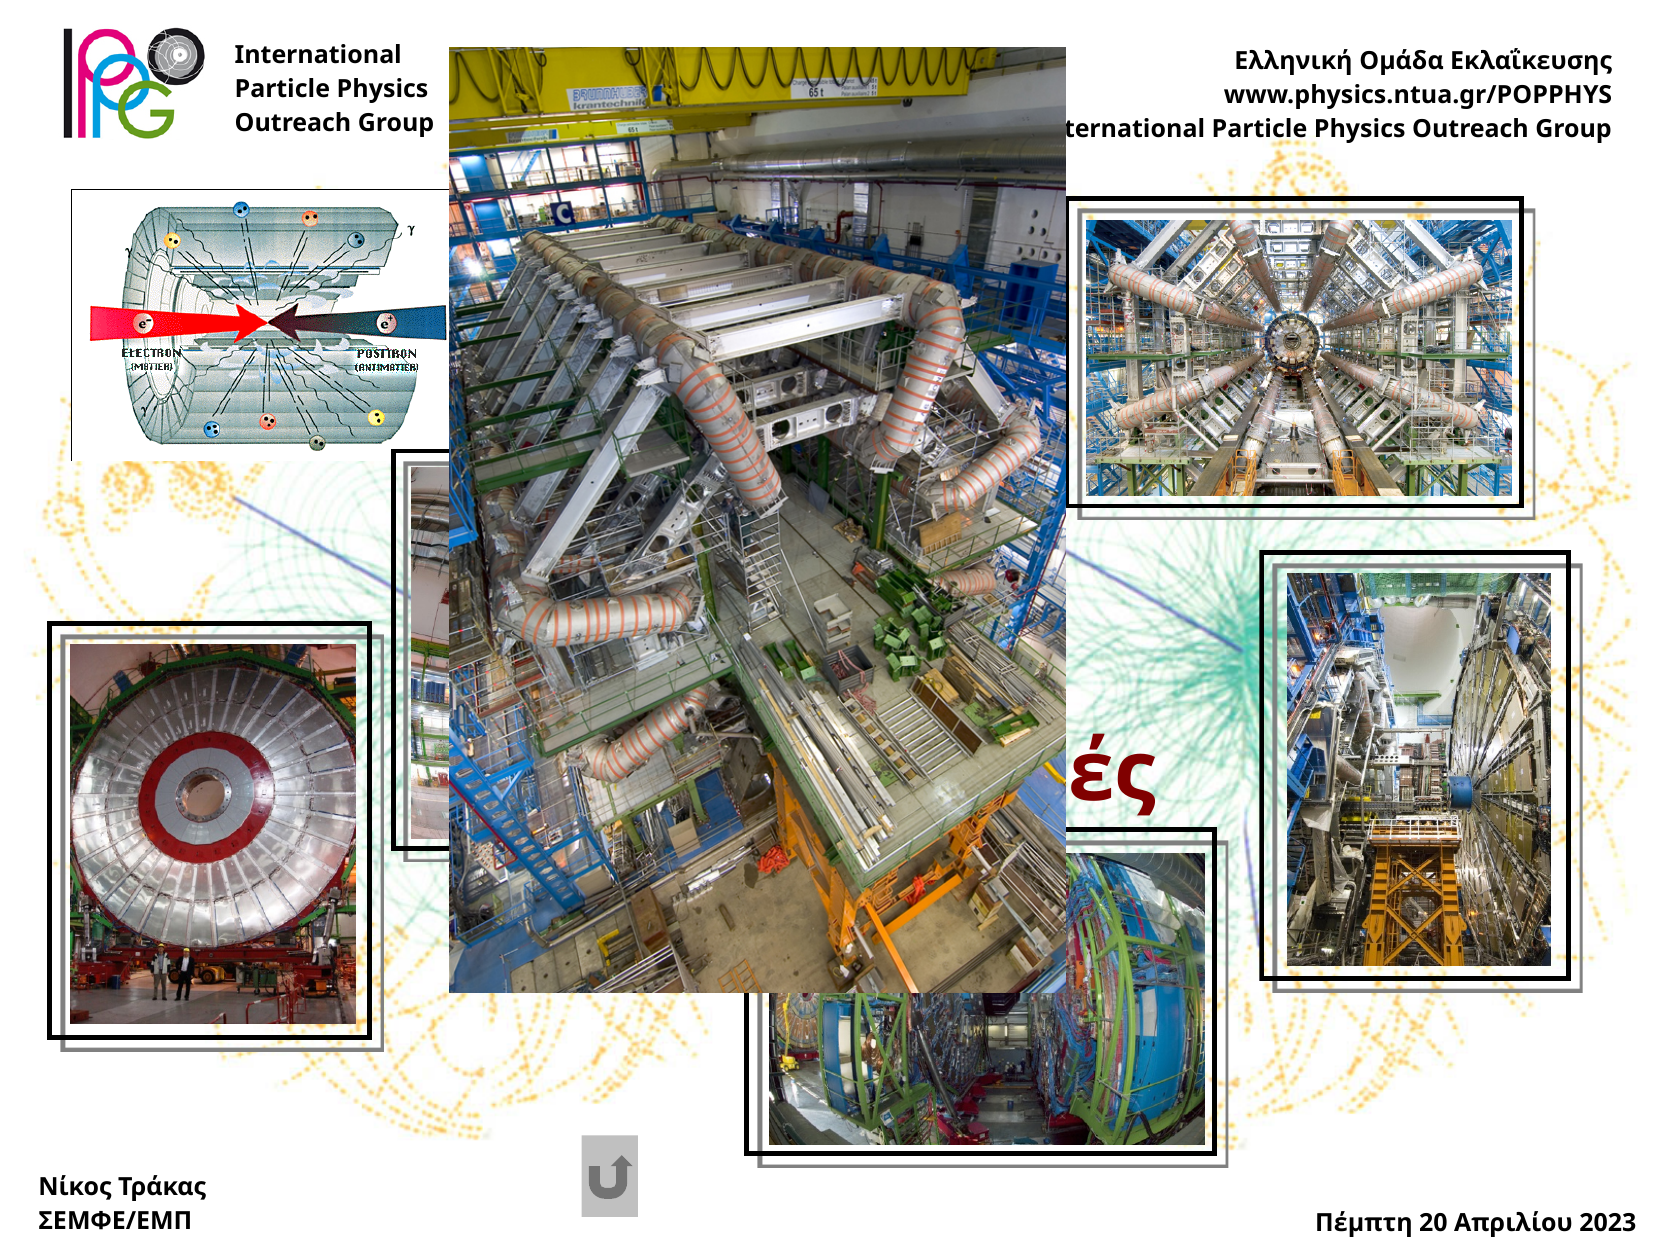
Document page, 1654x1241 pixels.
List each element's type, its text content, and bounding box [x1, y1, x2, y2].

picture [0, 5, 1654, 1241]
text_box ... ανιχνευτές [1066, 590, 1252, 706]
